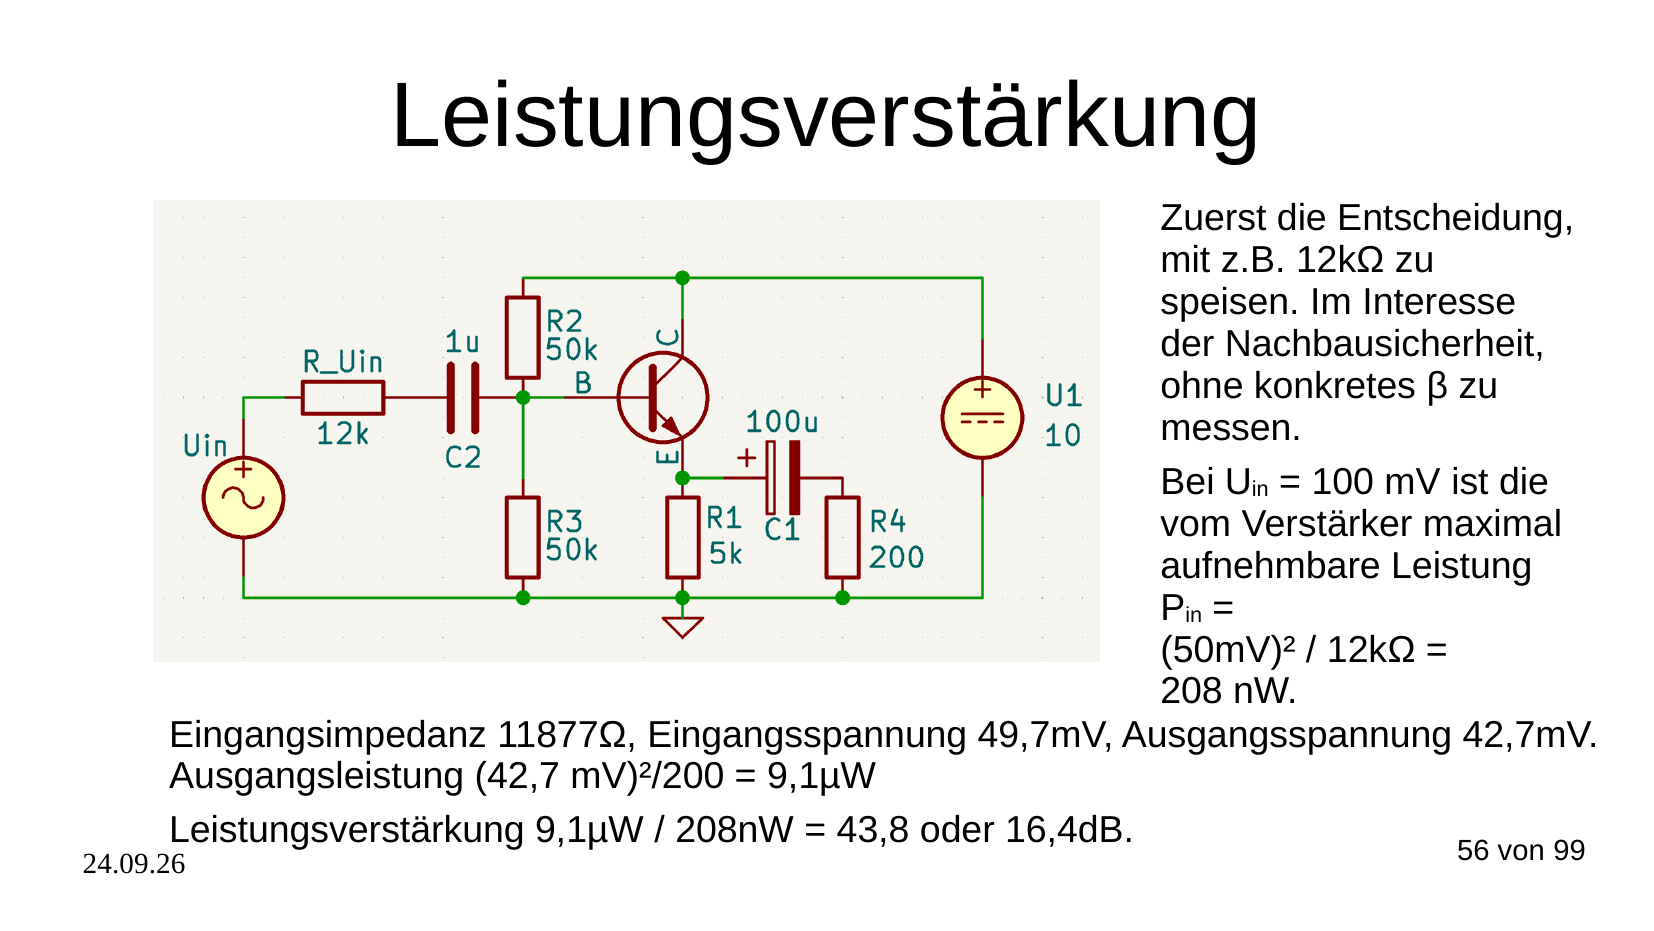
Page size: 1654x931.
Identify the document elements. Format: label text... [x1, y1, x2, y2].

text_box Zuerst die Entscheidung, mit z.B. 12kΩ zu speisen. Im Interesse der Nachbausicherheit, ohne konkretes β zu messen. Bei Uin = 100 mV ist die vom Verstärker maximal aufnehmbare Leistung Pin = (50mV)² / 12kΩ = 208 nW. [1145, 188, 1595, 705]
text_box Eingangsimpedanz 11877Ω, Eingangsspannung 49,7mV, Ausgangsspannung 42,7mV. Ausgangsleistung (42,7 mV)²/200 = 9,1µW Leistungsverstärkung 9,1µW / 208nW = 43,8 oder 16,4dB. [154, 705, 1619, 859]
title Leistungsverstärkung [82, 37, 1571, 193]
picture [153, 200, 1100, 662]
